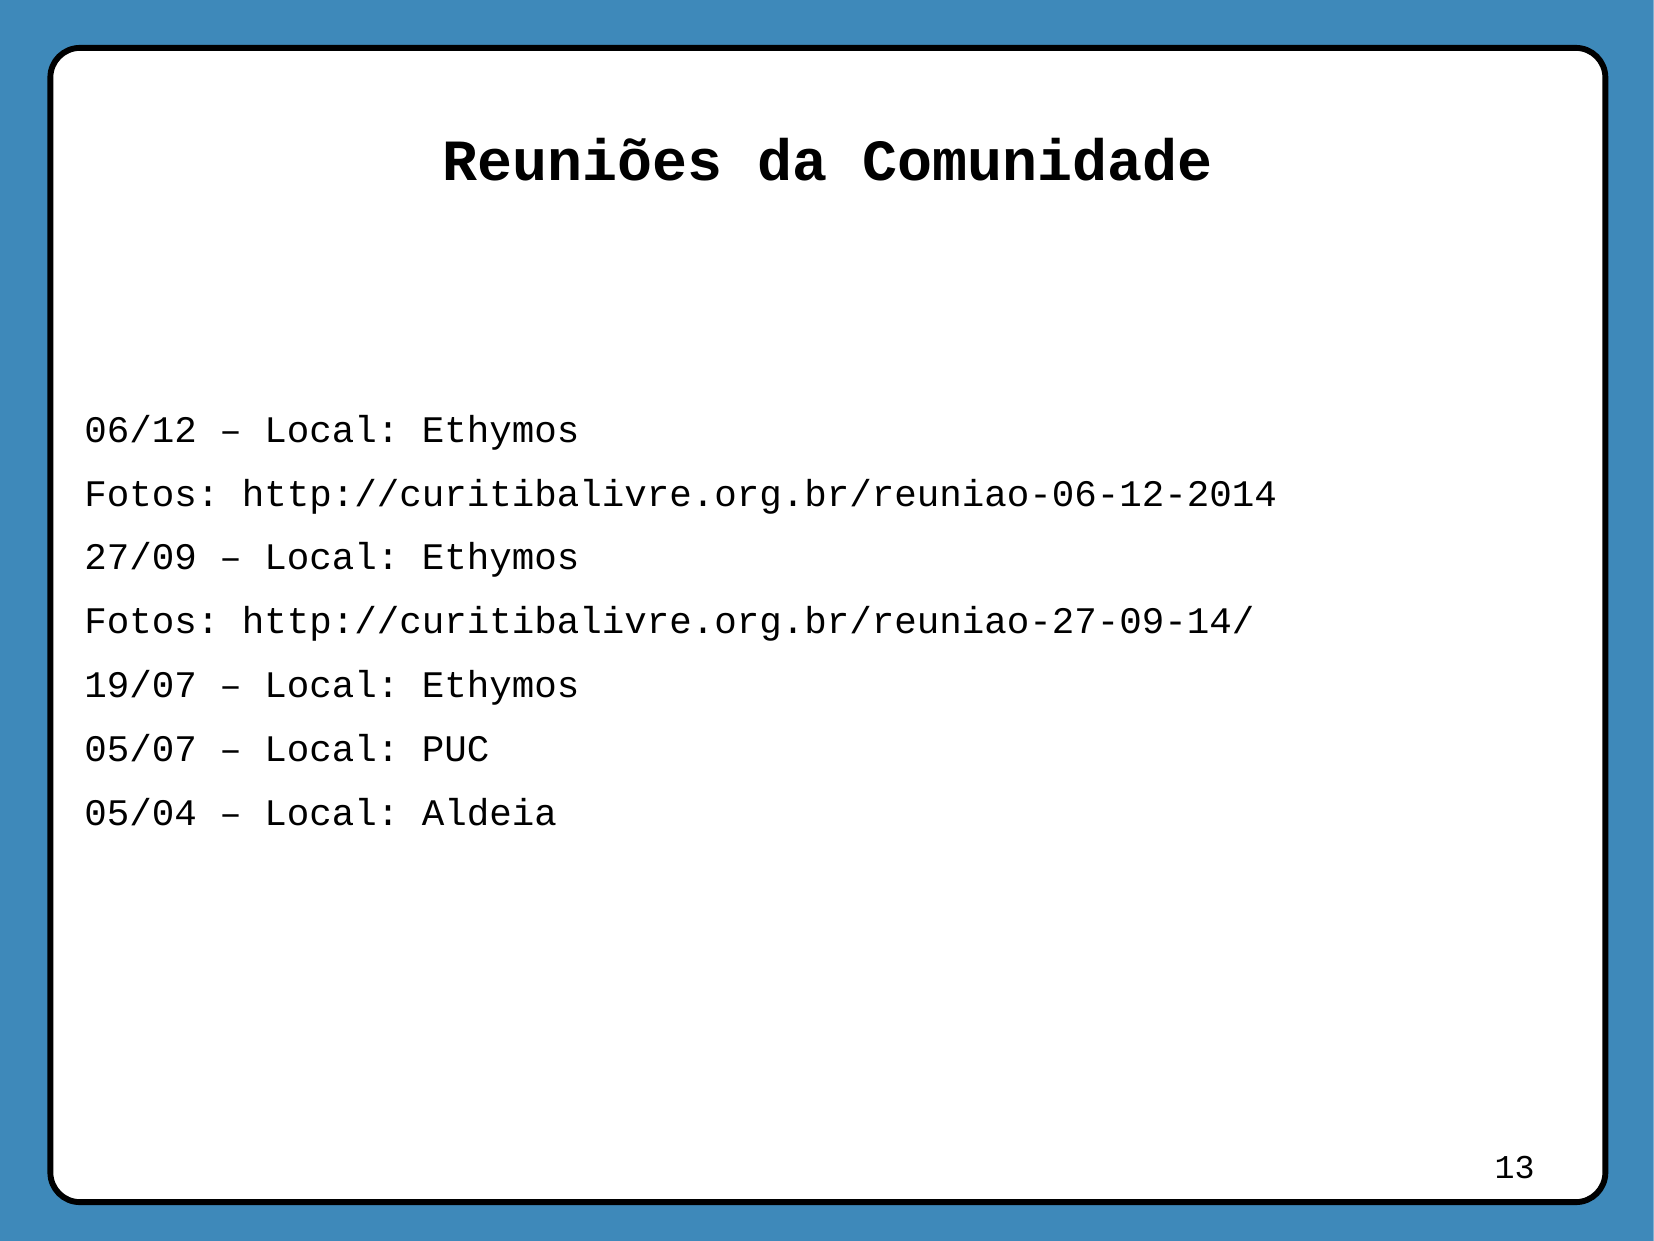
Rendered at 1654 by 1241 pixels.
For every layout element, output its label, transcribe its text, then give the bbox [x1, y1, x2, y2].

picture [0, 0, 1654, 1241]
text_box <número> [1494, 1150, 1654, 1224]
list 06/12 – Local: Ethymos Fotos: http://curitibalivre.org.br/reuniao-06-12-2014 27/09 – Local: Ethymos Fotos: http://curitibalivre.org.br/reuniao-27-09-14/ 19/07 – Local: Ethymos 05/07 – Local: PUC 05/04 – Local: Aldeia [84, 389, 1571, 946]
title Reuniões da Comunidade [121, 61, 1534, 269]
